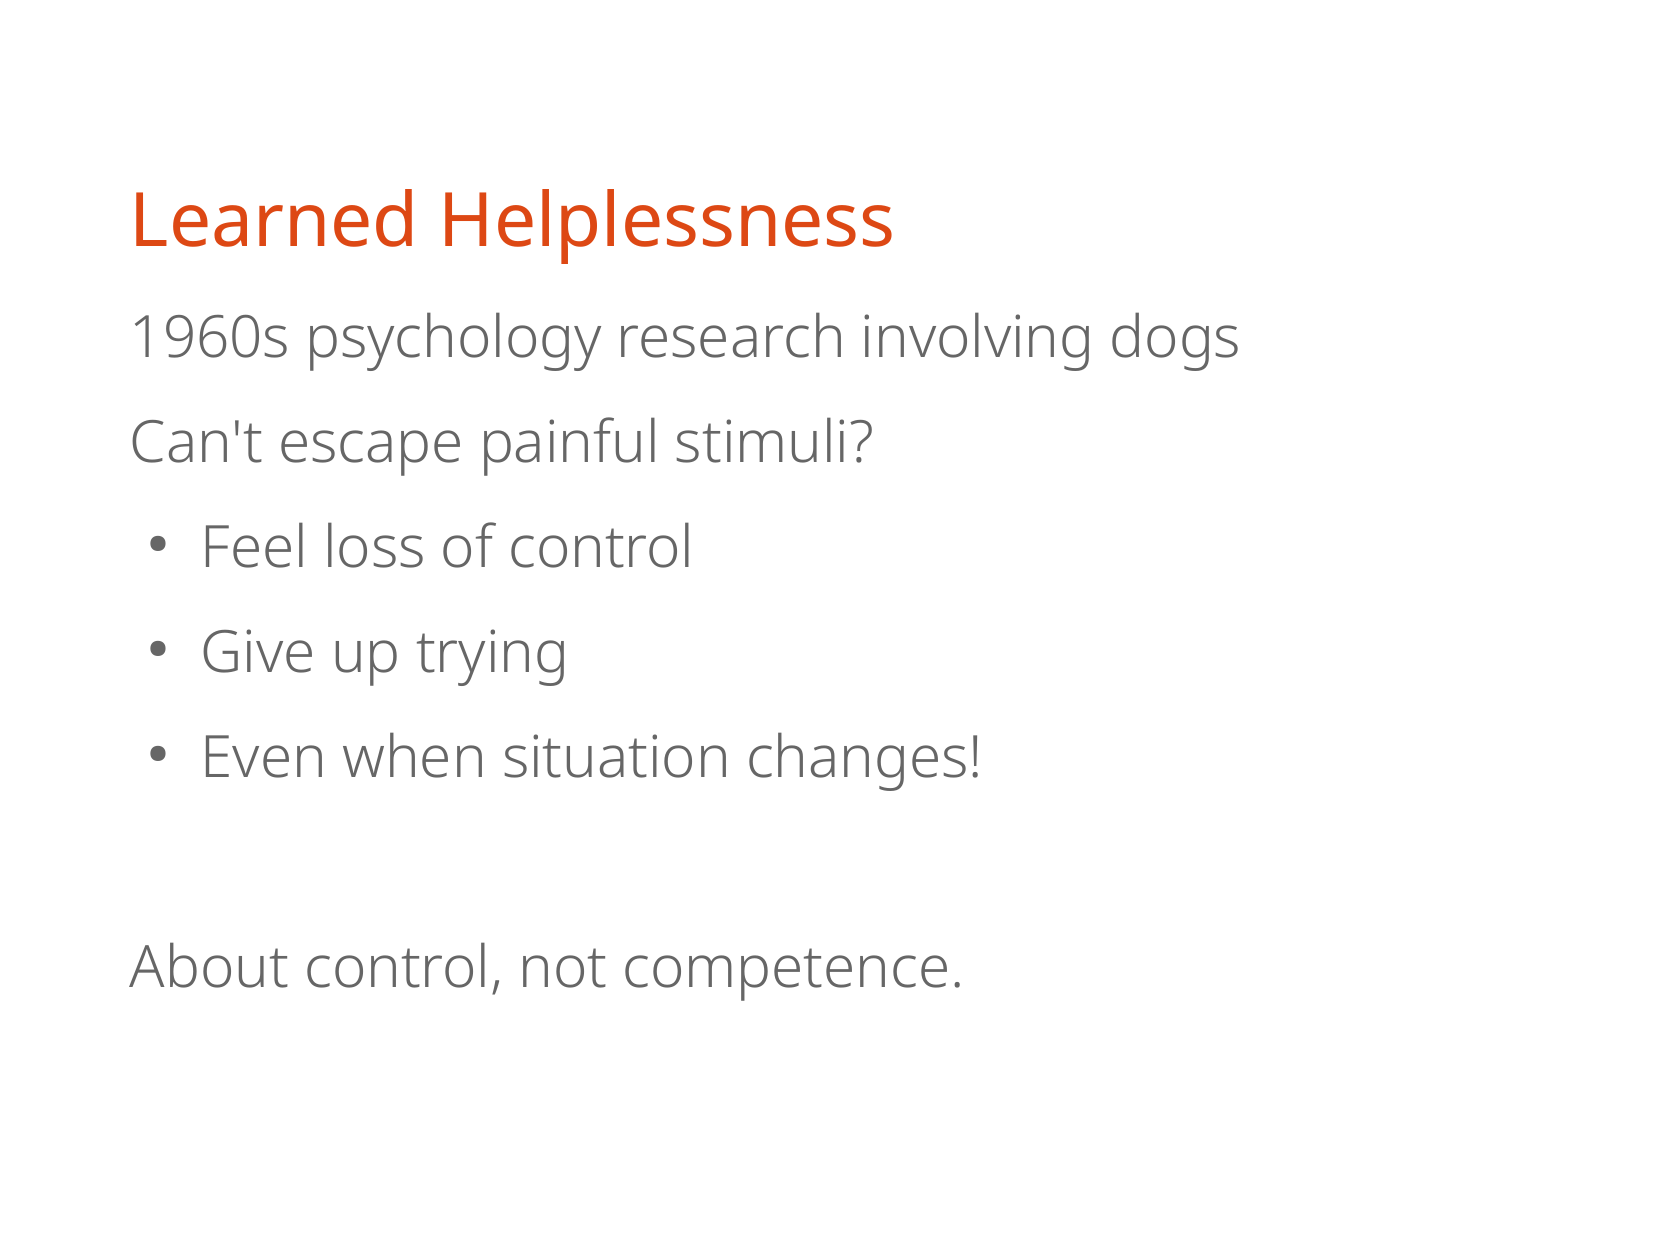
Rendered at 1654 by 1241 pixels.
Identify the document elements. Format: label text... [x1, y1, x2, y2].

title Learned Helplessness [129, 153, 1518, 281]
list 1960s psychology research involving dogs Can't escape painful stimuli? Feel loss of control Give up trying Even when situation changes! About control, not competence. [129, 295, 1518, 1010]
